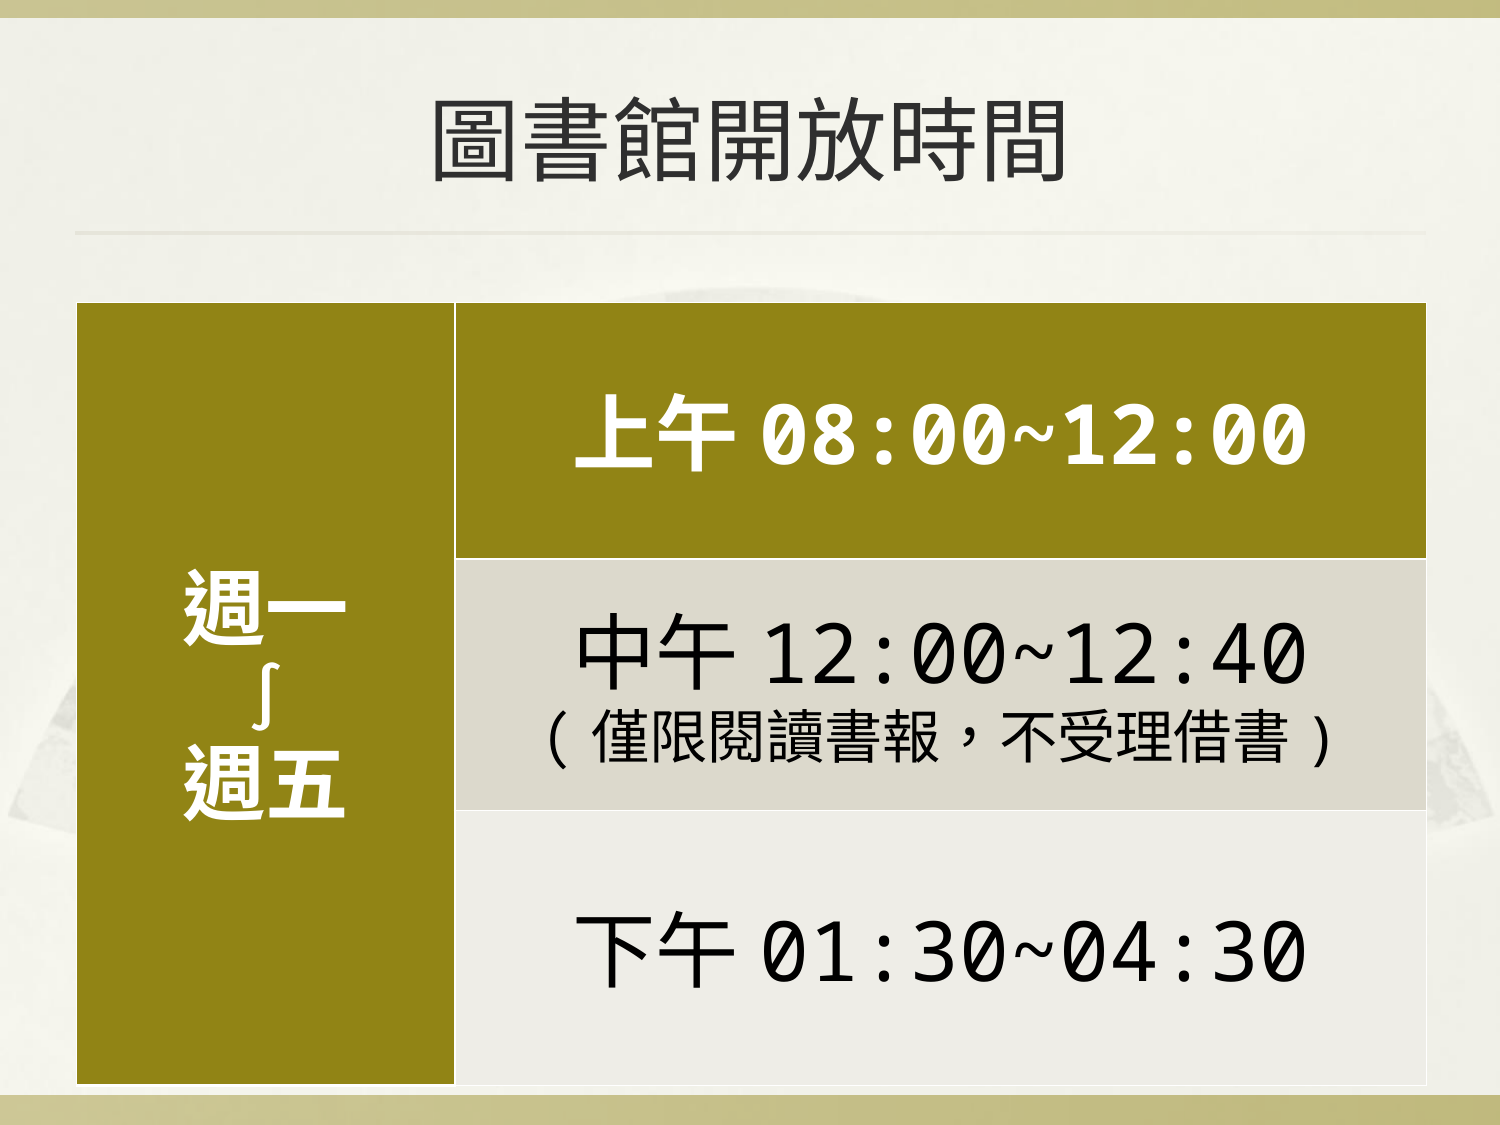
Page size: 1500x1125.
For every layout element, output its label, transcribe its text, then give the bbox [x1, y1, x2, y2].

picture [0, 18, 1500, 1095]
table_cell 下午01:30~04:30 [456, 811, 1426, 1085]
table_header 週一 ∫ 週五 [77, 303, 454, 1084]
table_cell 中午12:00~12:40 (僅限閱讀書報，不受理借書) [456, 560, 1426, 810]
title 圖書館開放時間 [75, 44, 1426, 232]
table_header 上午08:00~12:00 [456, 303, 1426, 558]
